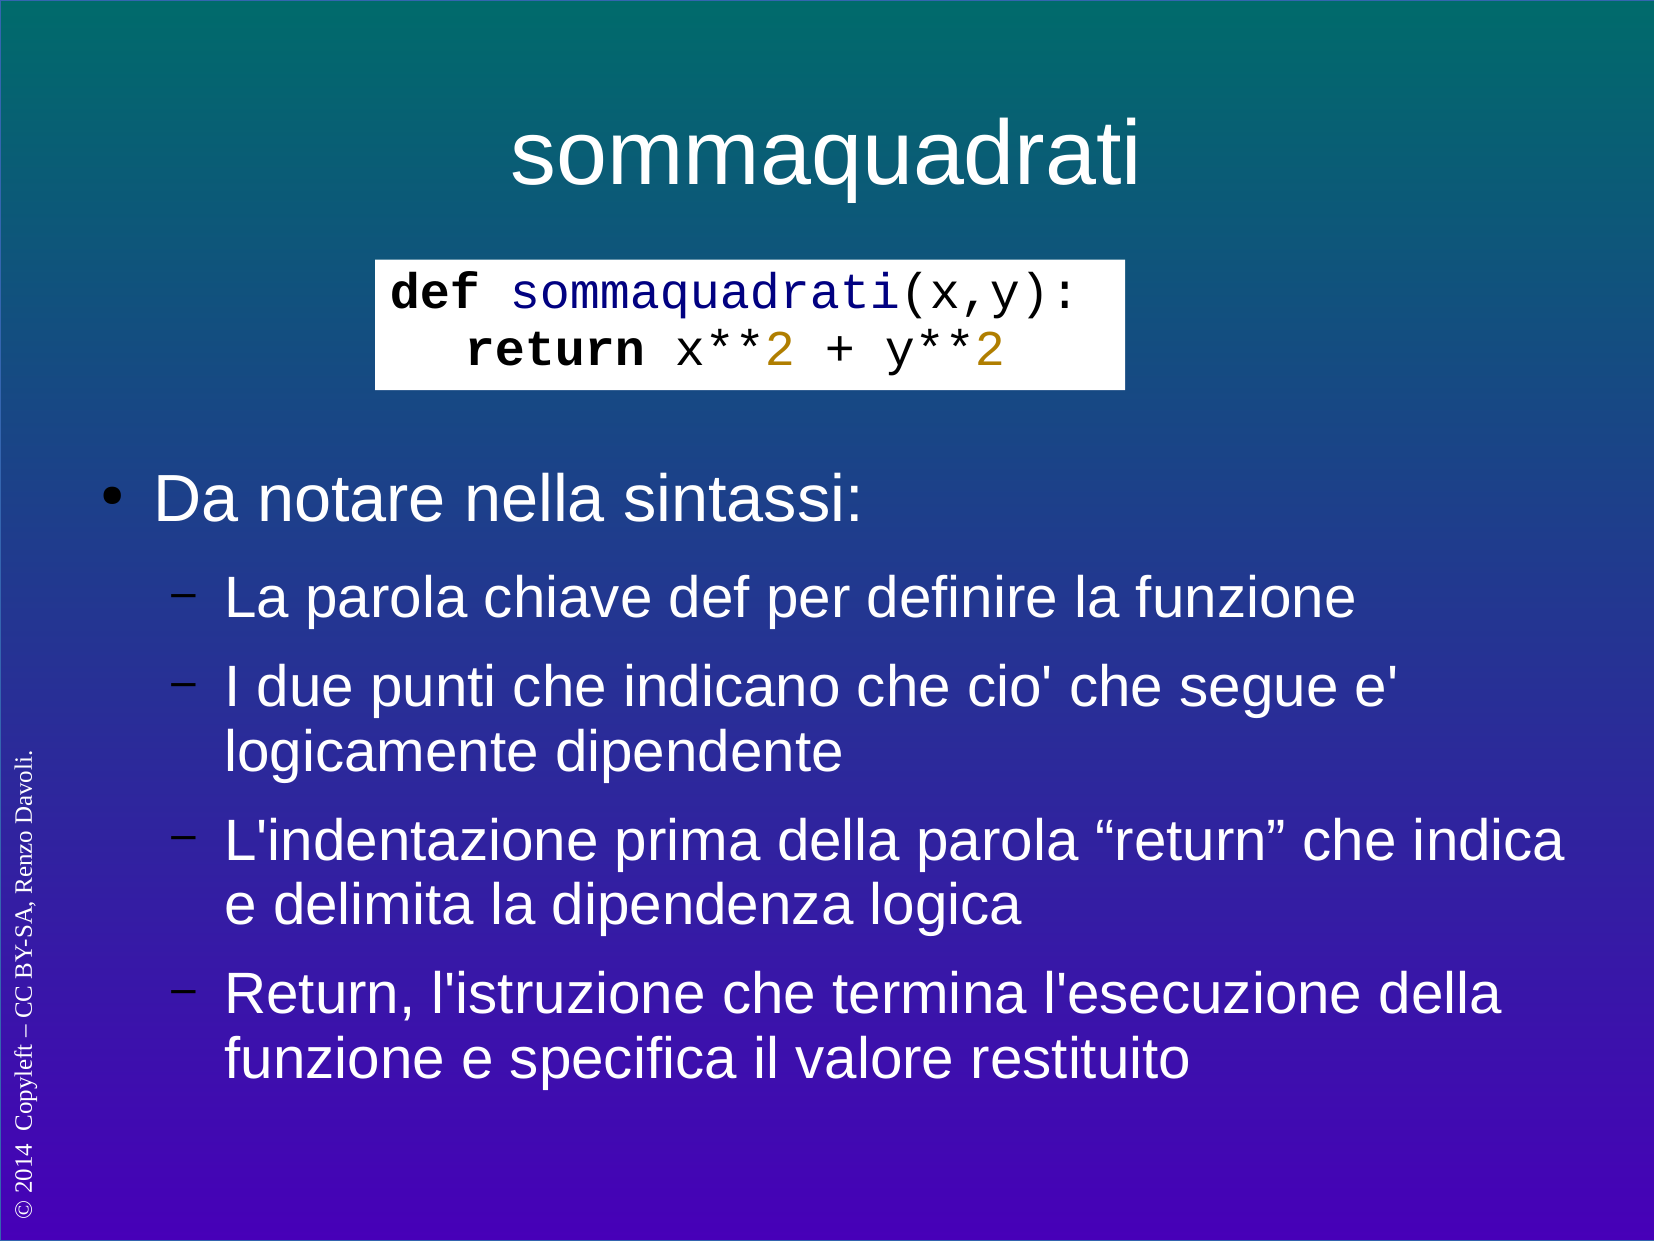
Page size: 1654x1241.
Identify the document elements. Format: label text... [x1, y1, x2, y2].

list Da notare nella sintassi: La parola chiave def per definire la funzione I due punti che indicano che cio' che segue e' logicamente dipendente L'indentazione prima della parola “return” che indica e delimita la dipendenza logica Return, l'istruzione che termina l'esecuzione della funzione e specifica il valore restituito [82, 460, 1571, 1111]
text_box def sommaquadrati(x,y): return x**2 + y**2 [375, 259, 1126, 391]
title sommaquadrati [82, 49, 1571, 257]
